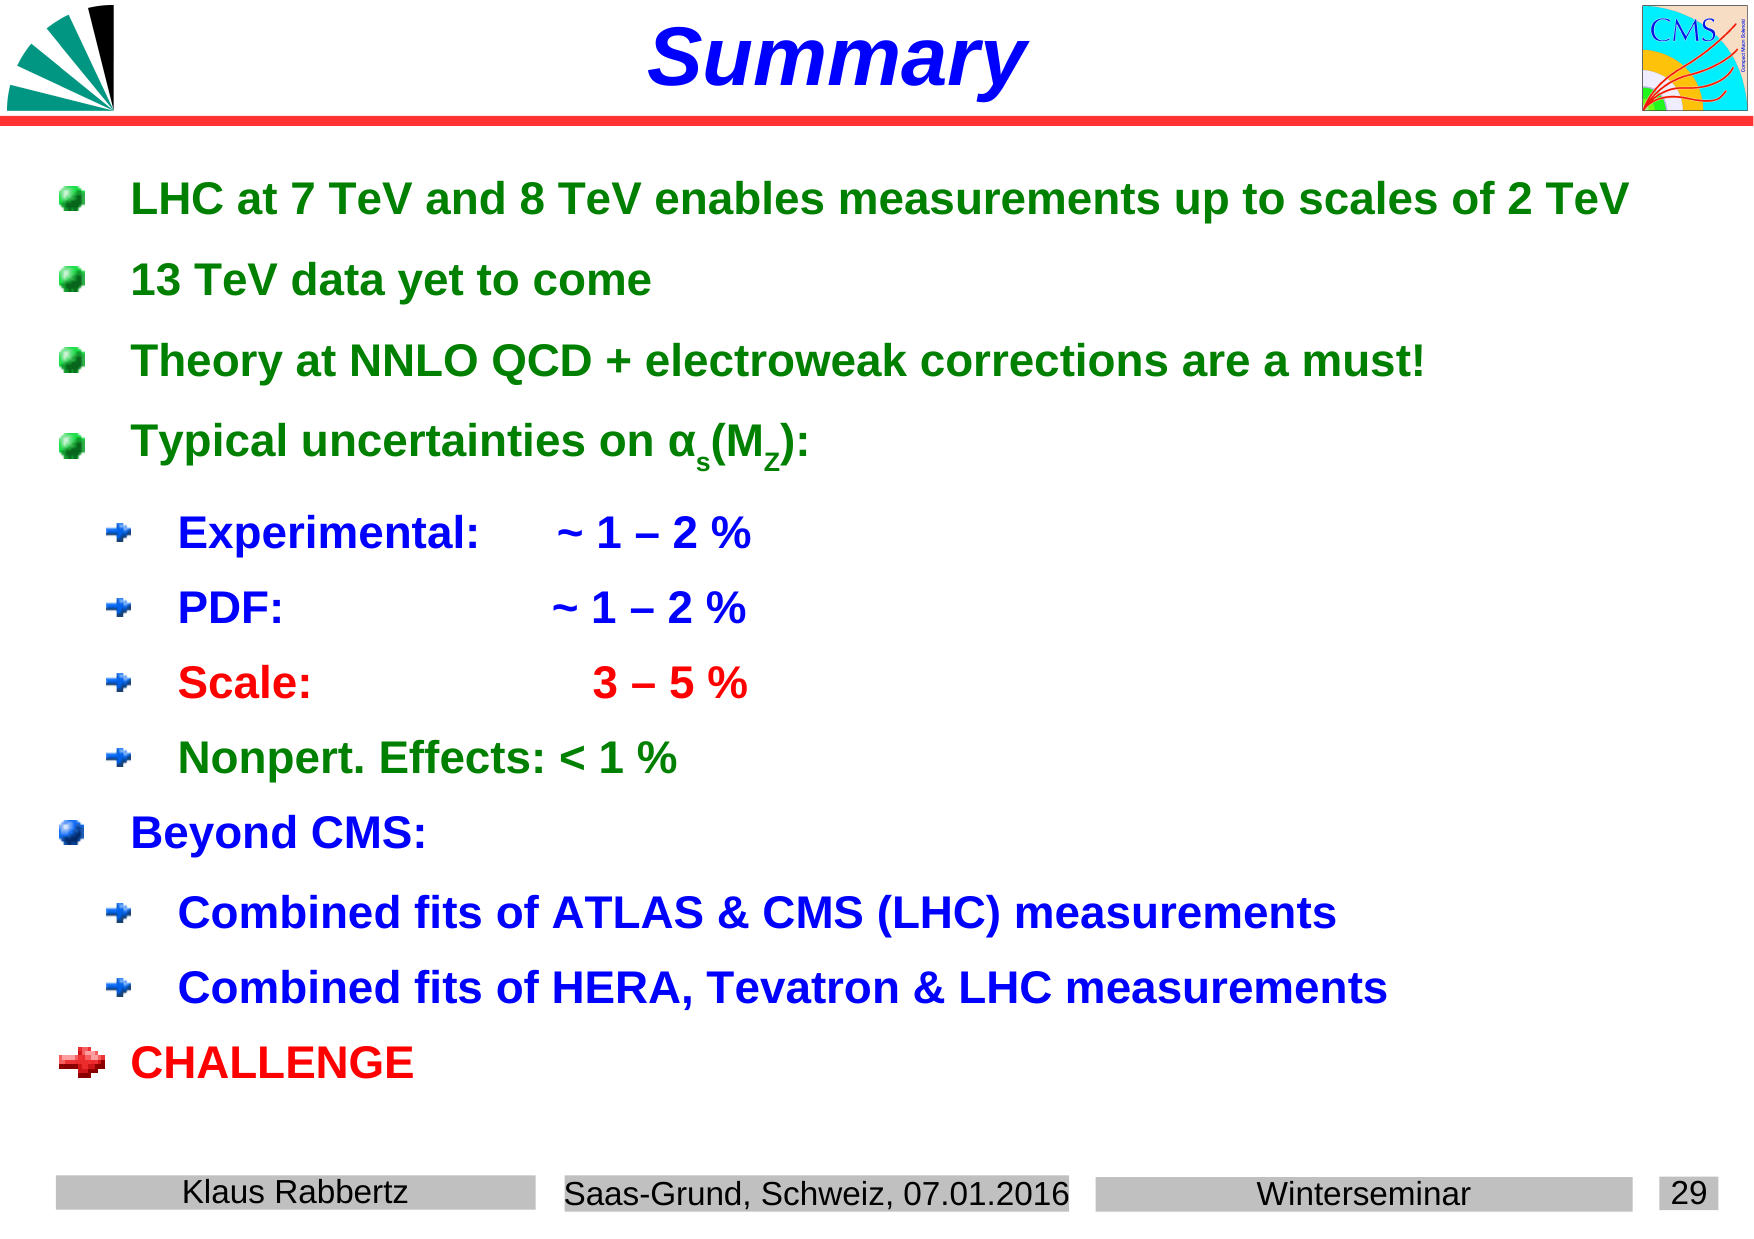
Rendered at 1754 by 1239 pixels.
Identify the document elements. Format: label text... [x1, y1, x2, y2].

picture [7, 5, 114, 112]
list LHC at 7 TeV and 8 TeV enables measurements up to scales of 2 TeV 13 TeV data yet to come Theory at NNLO QCD + electroweak corrections are a must! Typical uncertainties on αs(MZ): Experimental: ~ 1 – 2 % PDF: ~ 1 – 2 % Scale: 3 – 5 % Nonpert. Effects: < 1 % Beyond CMS: Combined fits of ATLAS & CMS (LHC) measurements Combined fits of HERA, Tevatron & LHC measurements CHALLENGE [47, 172, 1731, 1089]
picture [1642, 5, 1748, 111]
title Summary [123, 0, 1606, 114]
